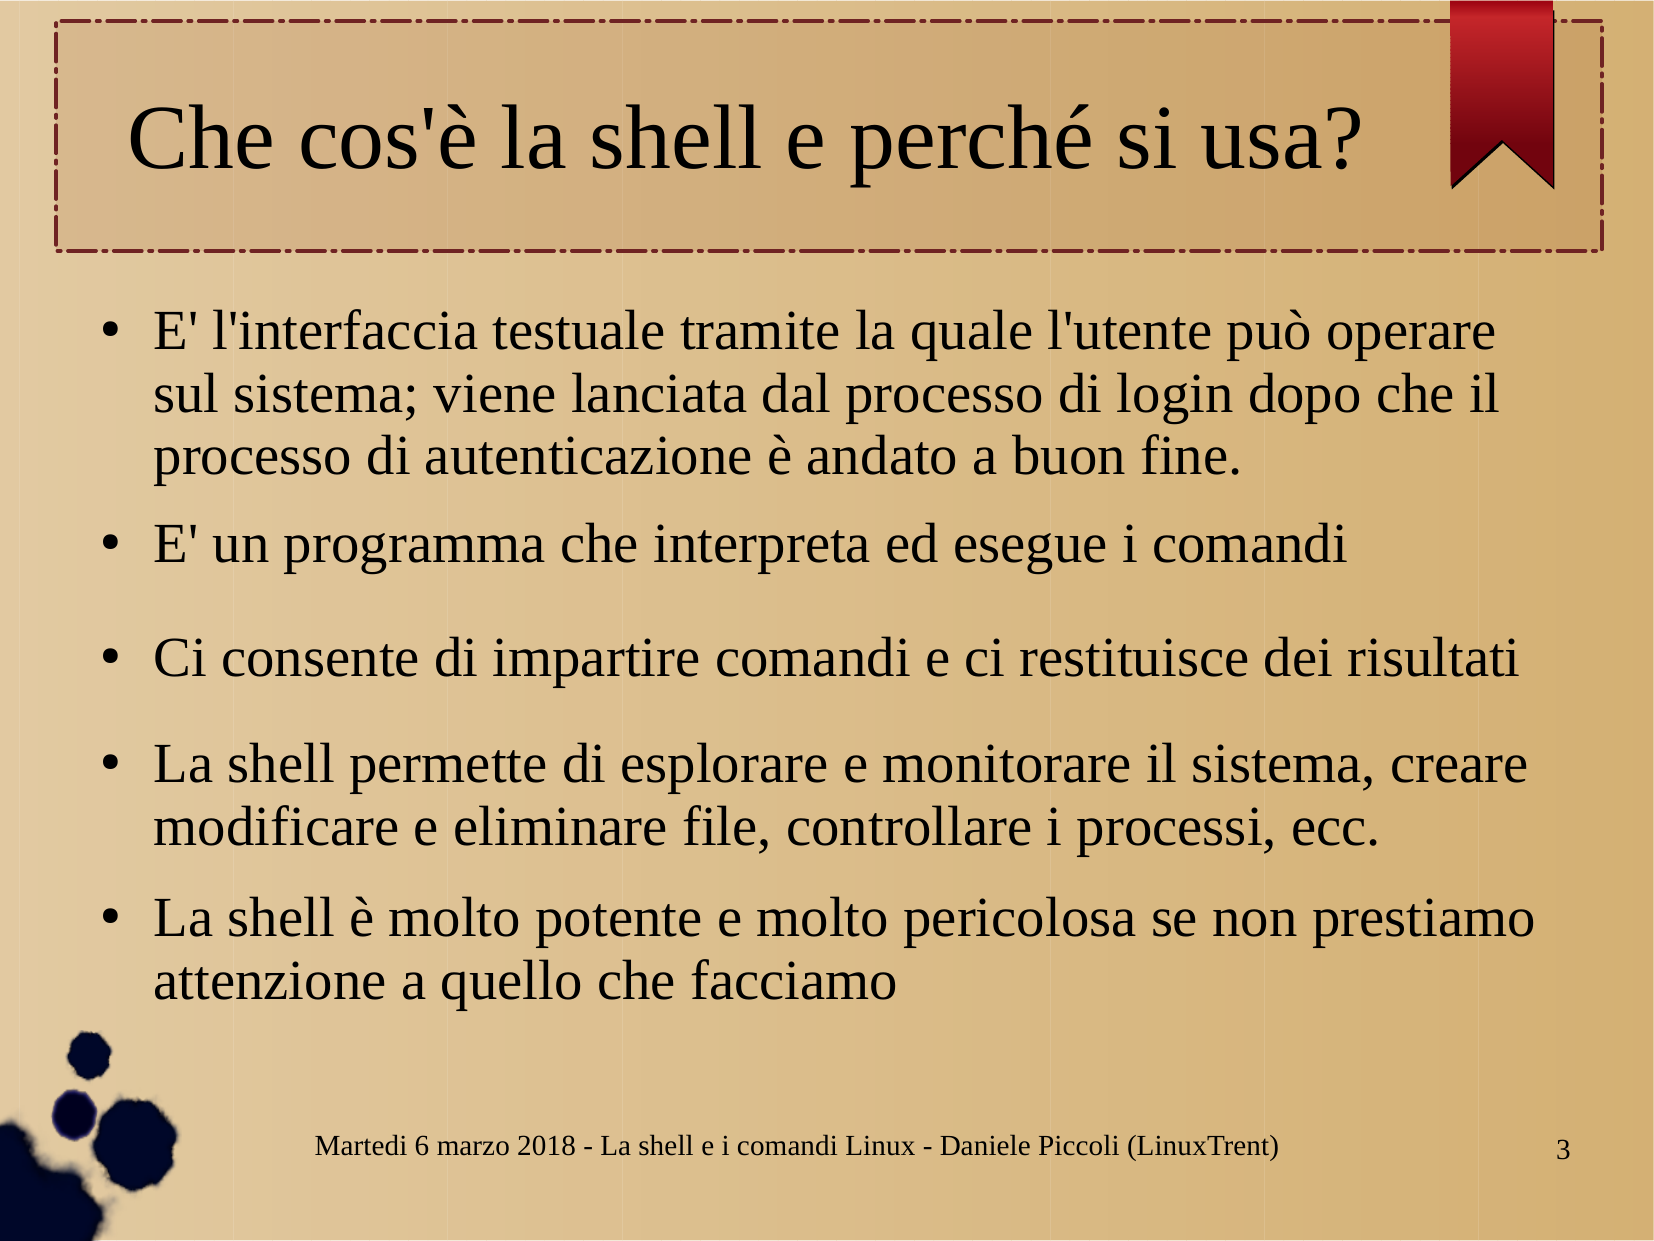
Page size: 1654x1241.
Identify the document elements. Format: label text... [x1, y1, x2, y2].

list E' l'interfaccia testuale tramite la quale l'utente può operare sul sistema; viene lanciata dal processo di login dopo che il processo di autenticazione è andato a buon fine. [82, 298, 1571, 497]
list Ci consente di impartire comandi e ci restituisce dei risultati [82, 625, 1571, 732]
list La shell è molto potente e molto pericolosa se non prestiamo attenzione a quello che facciamo [82, 885, 1571, 1012]
list E' un programma che interpreta ed esegue i comandi [82, 511, 1571, 591]
list La shell permette di esplorare e monitorare il sistema, creare modificare e eliminare file, controllare i processi, ecc. [82, 732, 1571, 859]
title Che cos'è la shell e perché si usa? [82, 47, 1412, 229]
